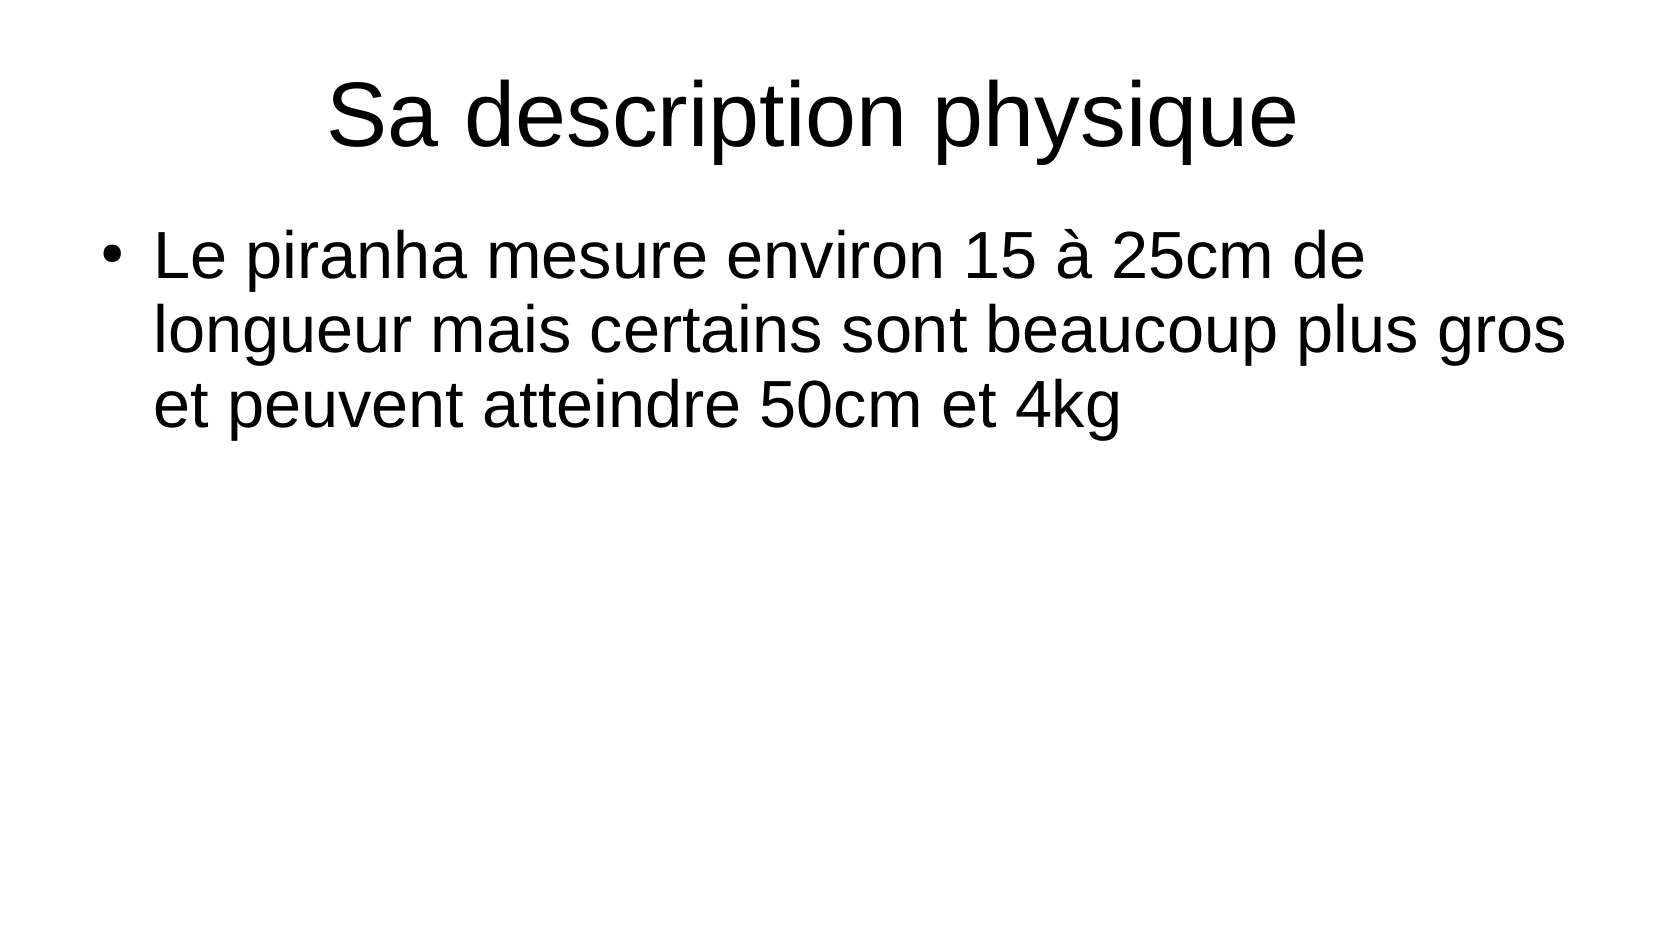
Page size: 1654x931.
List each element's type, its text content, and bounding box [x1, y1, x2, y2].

title Sa description physique [82, 37, 1571, 193]
list Le piranha mesure environ 15 à 25cm de longueur mais certains sont beaucoup plus gros et peuvent atteindre 50cm et 4kg [82, 217, 1571, 758]
